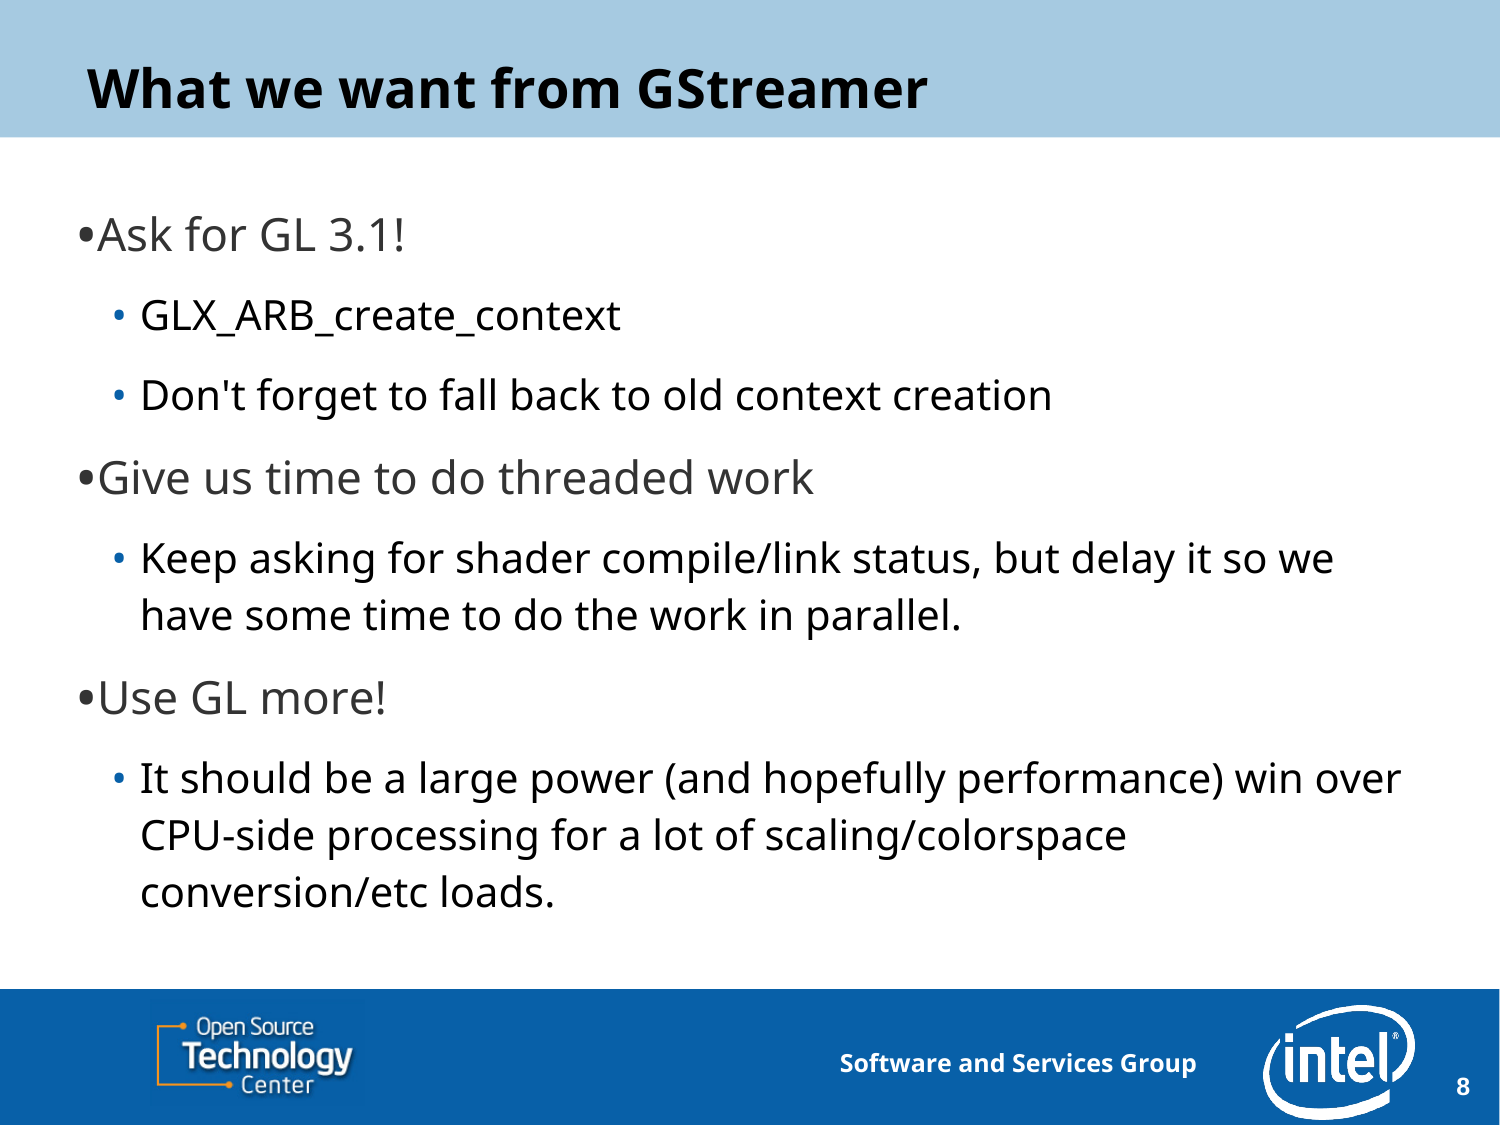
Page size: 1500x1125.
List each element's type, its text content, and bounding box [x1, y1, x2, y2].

list Ask for GL 3.1! GLX_ARB_create_context Don't forget to fall back to old context creation Give us time to do threaded work Keep asking for shader compile/link status, but delay it so we have some time to do the work in parallel. Use GL more! It should be a large power (and hopefully performance) win over CPU-side processing for a lot of scaling/colorspace conversion/etc loads. [74, 202, 1425, 945]
picture [1263, 1005, 1415, 1120]
picture [150, 999, 365, 1106]
title What we want from GStreamer [87, 37, 1446, 138]
